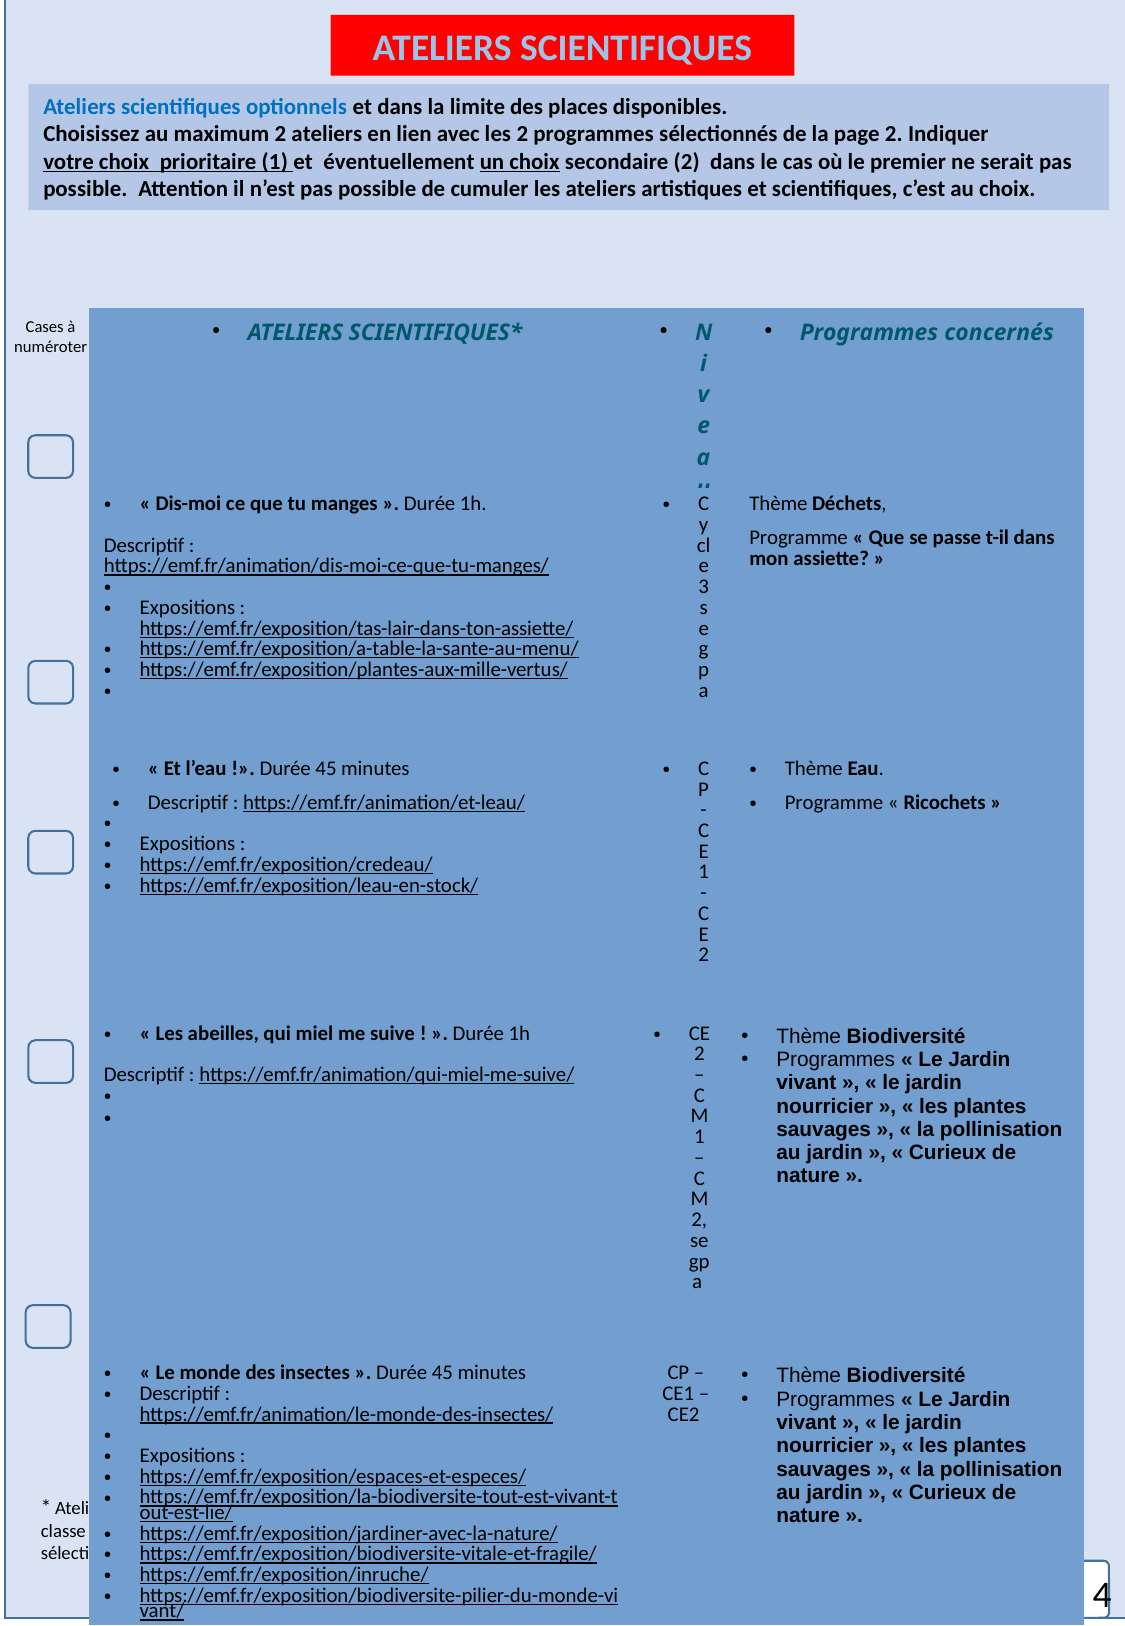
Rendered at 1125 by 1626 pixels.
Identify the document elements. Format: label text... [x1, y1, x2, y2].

table_cell Thème Biodiversité Programmes « Le Jardin vivant », « le jardin nourricier », « les plantes sauvages », « la pollinisation au jardin », « Curieux de nature ». [726, 1017, 1084, 1357]
table_header Niveau [637, 308, 726, 488]
table_cell « Et l’eau !». Durée 45 minutes Descriptif : https://emf.fr/animation/et-leau/ Expositions : https://emf.fr/exposition/credeau/ https://emf.fr/exposition/leau-en-stock/ [89, 753, 637, 1017]
table_cell « Le monde des insectes ». Durée 45 minutes Descriptif : https://emf.fr/animation/le-monde-des-insectes/ Expositions : https://emf.fr/exposition/espaces-et-especes/ https://emf.fr/exposition/la-biodiversite-tout-est-vivant-tout-est-lie/ https://emf.fr/exposition/jardiner-avec-la-nature/ https://emf.fr/exposition/biodiversite-vitale-et-fragile/ https://emf.fr/exposition/inruche/ https://emf.fr/exposition/biodiversite-pilier-du-monde-vivant/ [89, 1357, 637, 1625]
table_cell « Dis-moi ce que tu manges ». Durée 1h. Descriptif : https://emf.fr/animation/dis-moi-ce-que-tu-manges/ Expositions : https://emf.fr/exposition/tas-lair-dans-ton-assiette/ https://emf.fr/exposition/a-table-la-sante-au-menu/ https://emf.fr/exposition/plantes-aux-mille-vertus/ [89, 488, 637, 753]
table_cell Thème Biodiversité Programmes « Le Jardin vivant », « le jardin nourricier », « les plantes sauvages », « la pollinisation au jardin », « Curieux de nature ». [726, 1357, 1084, 1625]
table_cell Thème Déchets, Programme « Que se passe t-il dans mon assiette? » [726, 488, 1084, 753]
text_box ATELIERS SCIENTIFIQUES [330, 14, 795, 76]
table_header ATELIERS SCIENTIFIQUES* [89, 308, 637, 488]
table_cell « Les abeilles, qui miel me suive ! ». Durée 1h Descriptif : https://emf.fr/animation/qui-miel-me-suive/ [89, 1017, 637, 1357]
table_header Programmes concernés [726, 308, 1084, 488]
text_box [5, 364, 89, 1618]
text_box Ateliers scientifiques optionnels et dans la limite des places disponibles. Choisissez au maximum 2 ateliers en lien avec les 2 programmes sélectionnés de la page 2. Indiquer votre choix prioritaire (1) et éventuellement un choix secondaire (2) dans le cas où le premier ne serait pas possible. Attention il n’est pas possible de cumuler les ateliers artistiques et scientifiques, c’est au choix. [28, 83, 1110, 211]
text_box 4 [1084, 1560, 1110, 1618]
text_box 4 [1097, 1588, 1104, 1598]
table_cell Thème Eau. Programme « Ricochets » [726, 753, 1084, 1017]
table_cell CP – CE1 – CE2 [637, 1357, 726, 1625]
text_box Cases à numéroter [0, 307, 108, 364]
table_cell CE2 – CM1 – CM2, segpa [637, 1017, 726, 1357]
table_cell Cycle 3 segpa [637, 488, 726, 753]
table_cell CP - CE1 - CE2 [637, 753, 726, 1017]
text_box [5, 0, 1125, 1618]
